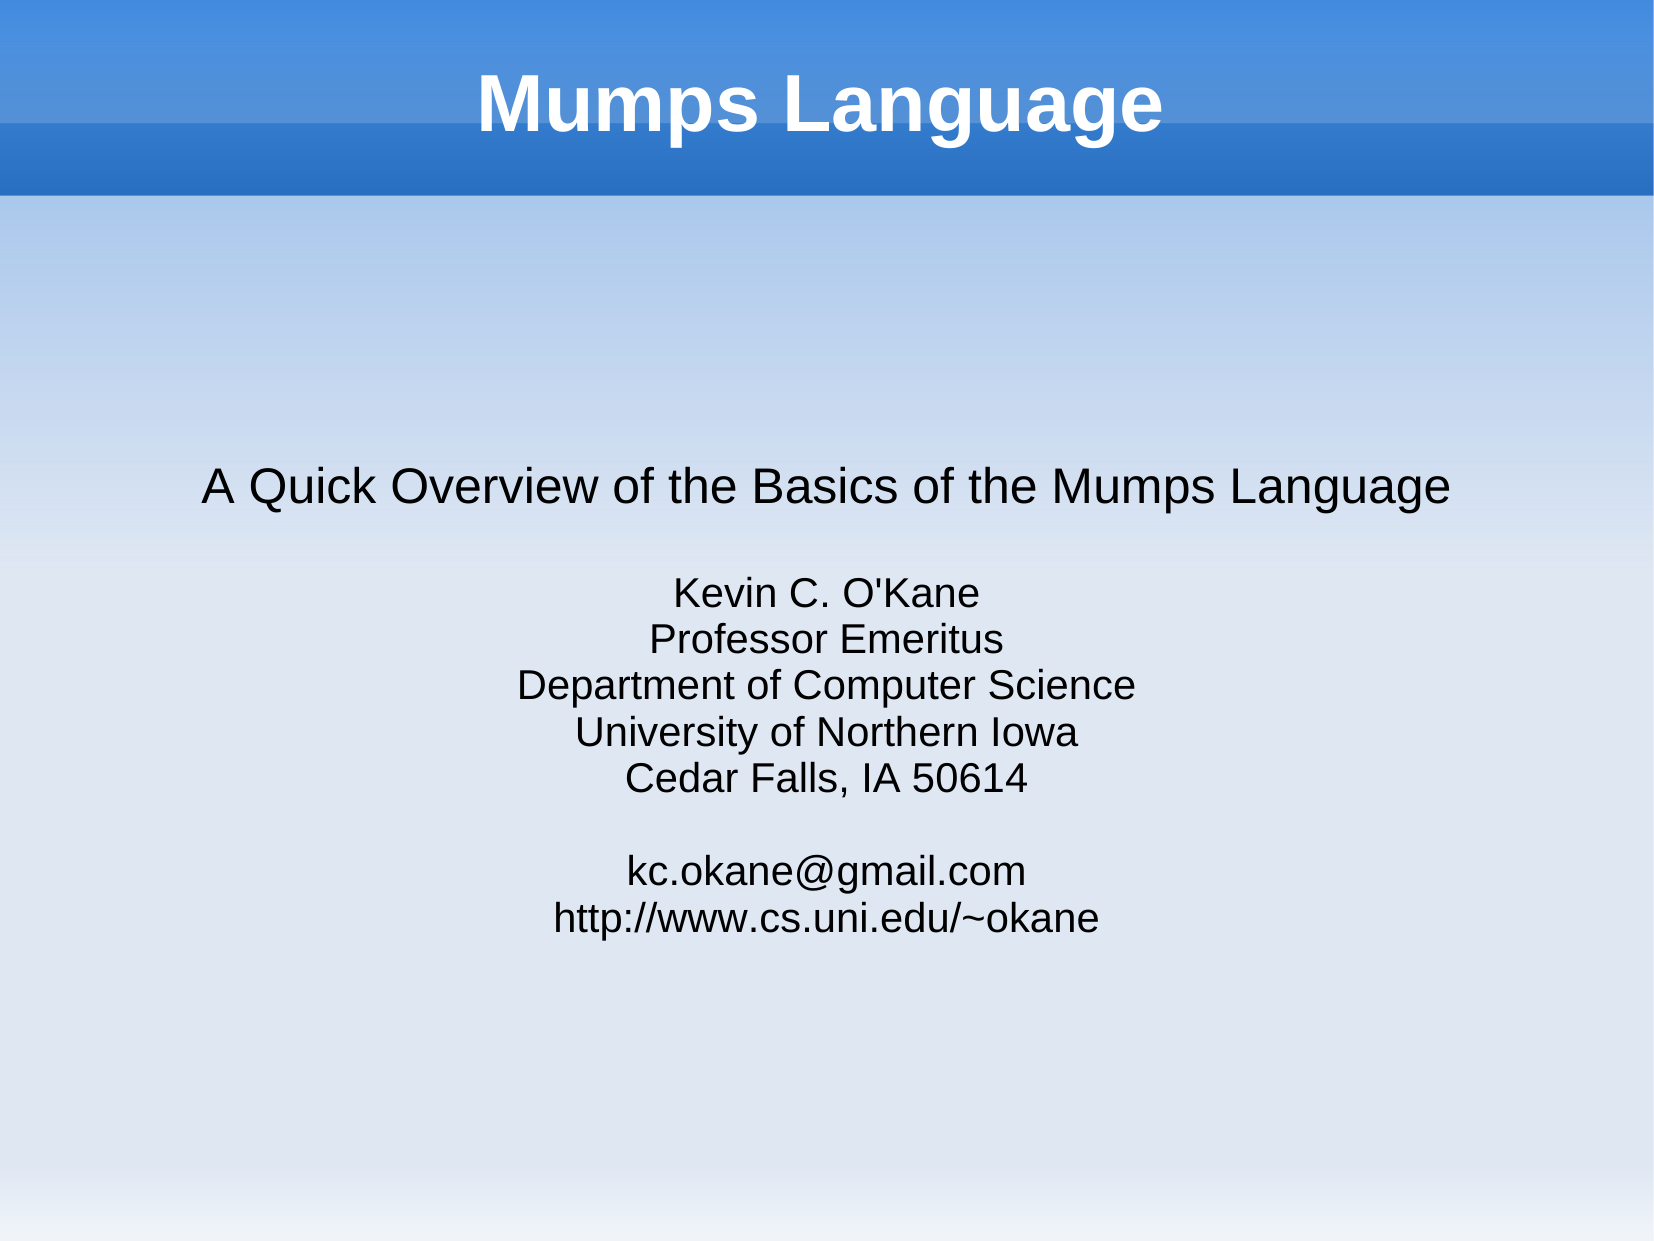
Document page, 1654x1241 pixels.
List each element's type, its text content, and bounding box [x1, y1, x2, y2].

title Mumps Language [76, 0, 1565, 208]
picture [0, 0, 1654, 1241]
subtitle A Quick Overview of the Basics of the Mumps Language Kevin C. O'Kane Professor Emeritus Department of Computer Science University of Northern Iowa Cedar Falls, IA 50614 kc.okane@gmail.com http://www.cs.uni.edu/~okane [82, 290, 1571, 1109]
